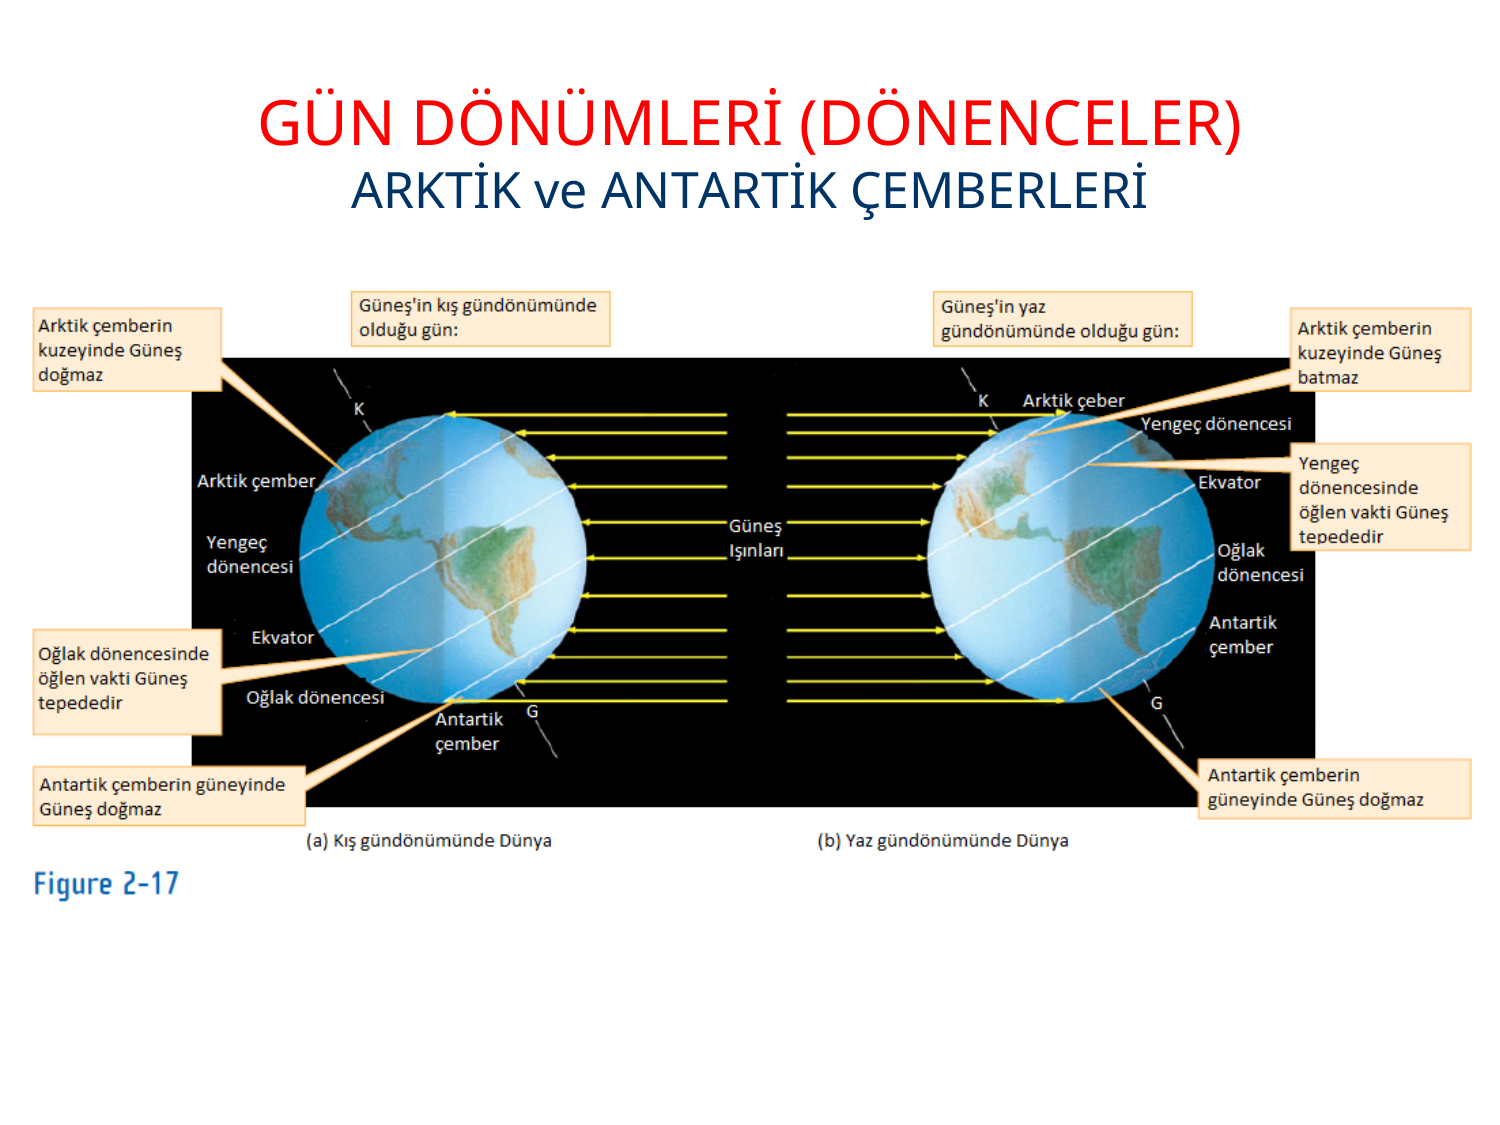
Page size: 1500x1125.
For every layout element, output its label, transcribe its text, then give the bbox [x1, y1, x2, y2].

picture [11, 264, 1495, 904]
title GÜN DÖNÜMLERİ (DÖNENCELER) ARKTİK ve ANTARTİK ÇEMBERLERİ [75, 56, 1426, 245]
